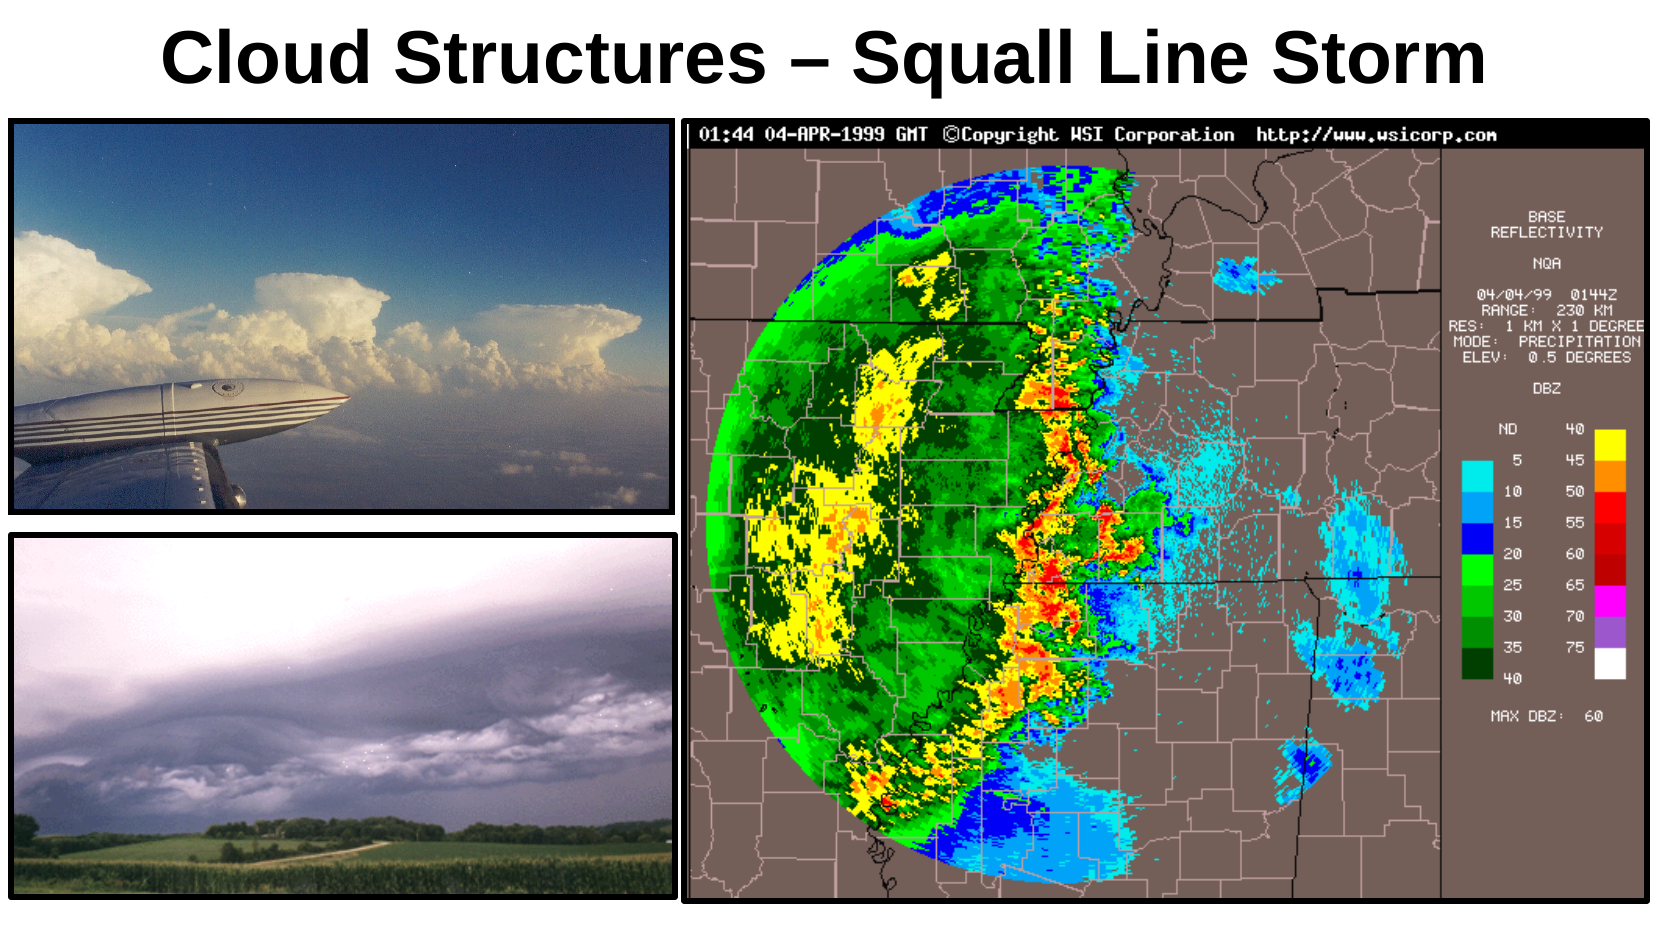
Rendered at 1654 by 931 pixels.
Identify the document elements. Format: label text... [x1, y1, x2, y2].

picture [686, 124, 1645, 898]
picture [13, 124, 670, 509]
picture [13, 537, 672, 895]
title Cloud Structures – Squall Line Storm [0, 0, 1654, 107]
